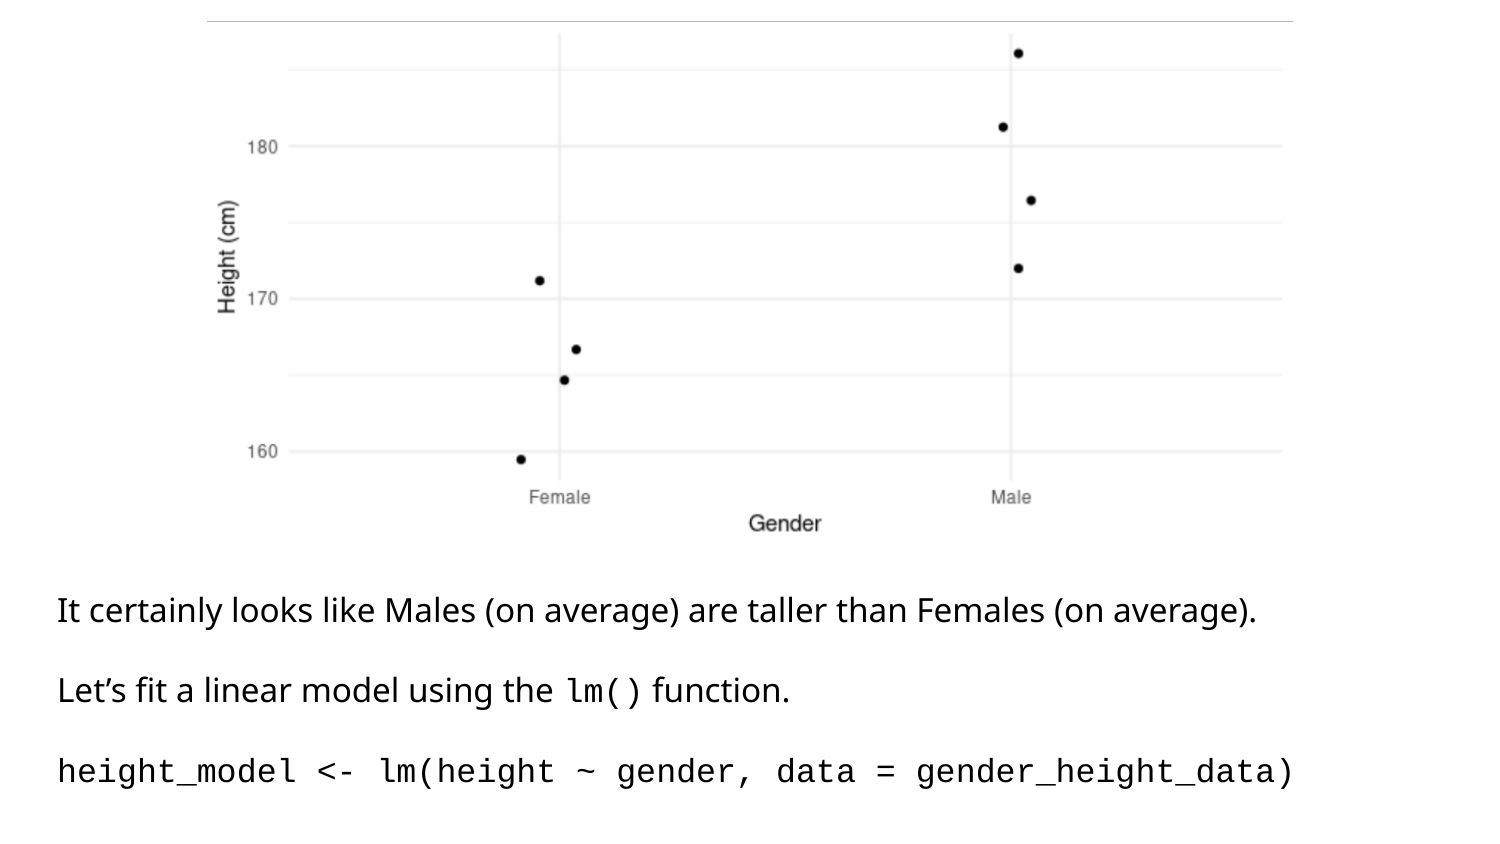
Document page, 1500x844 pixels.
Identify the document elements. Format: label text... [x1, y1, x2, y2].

picture [207, 21, 1293, 547]
text_box It certainly looks like Males (on average) are taller than Females (on average). Let’s fit a linear model using the lm() function. height_model <- lm(height ~ gender, data = gender_height_data) [42, 574, 1458, 829]
